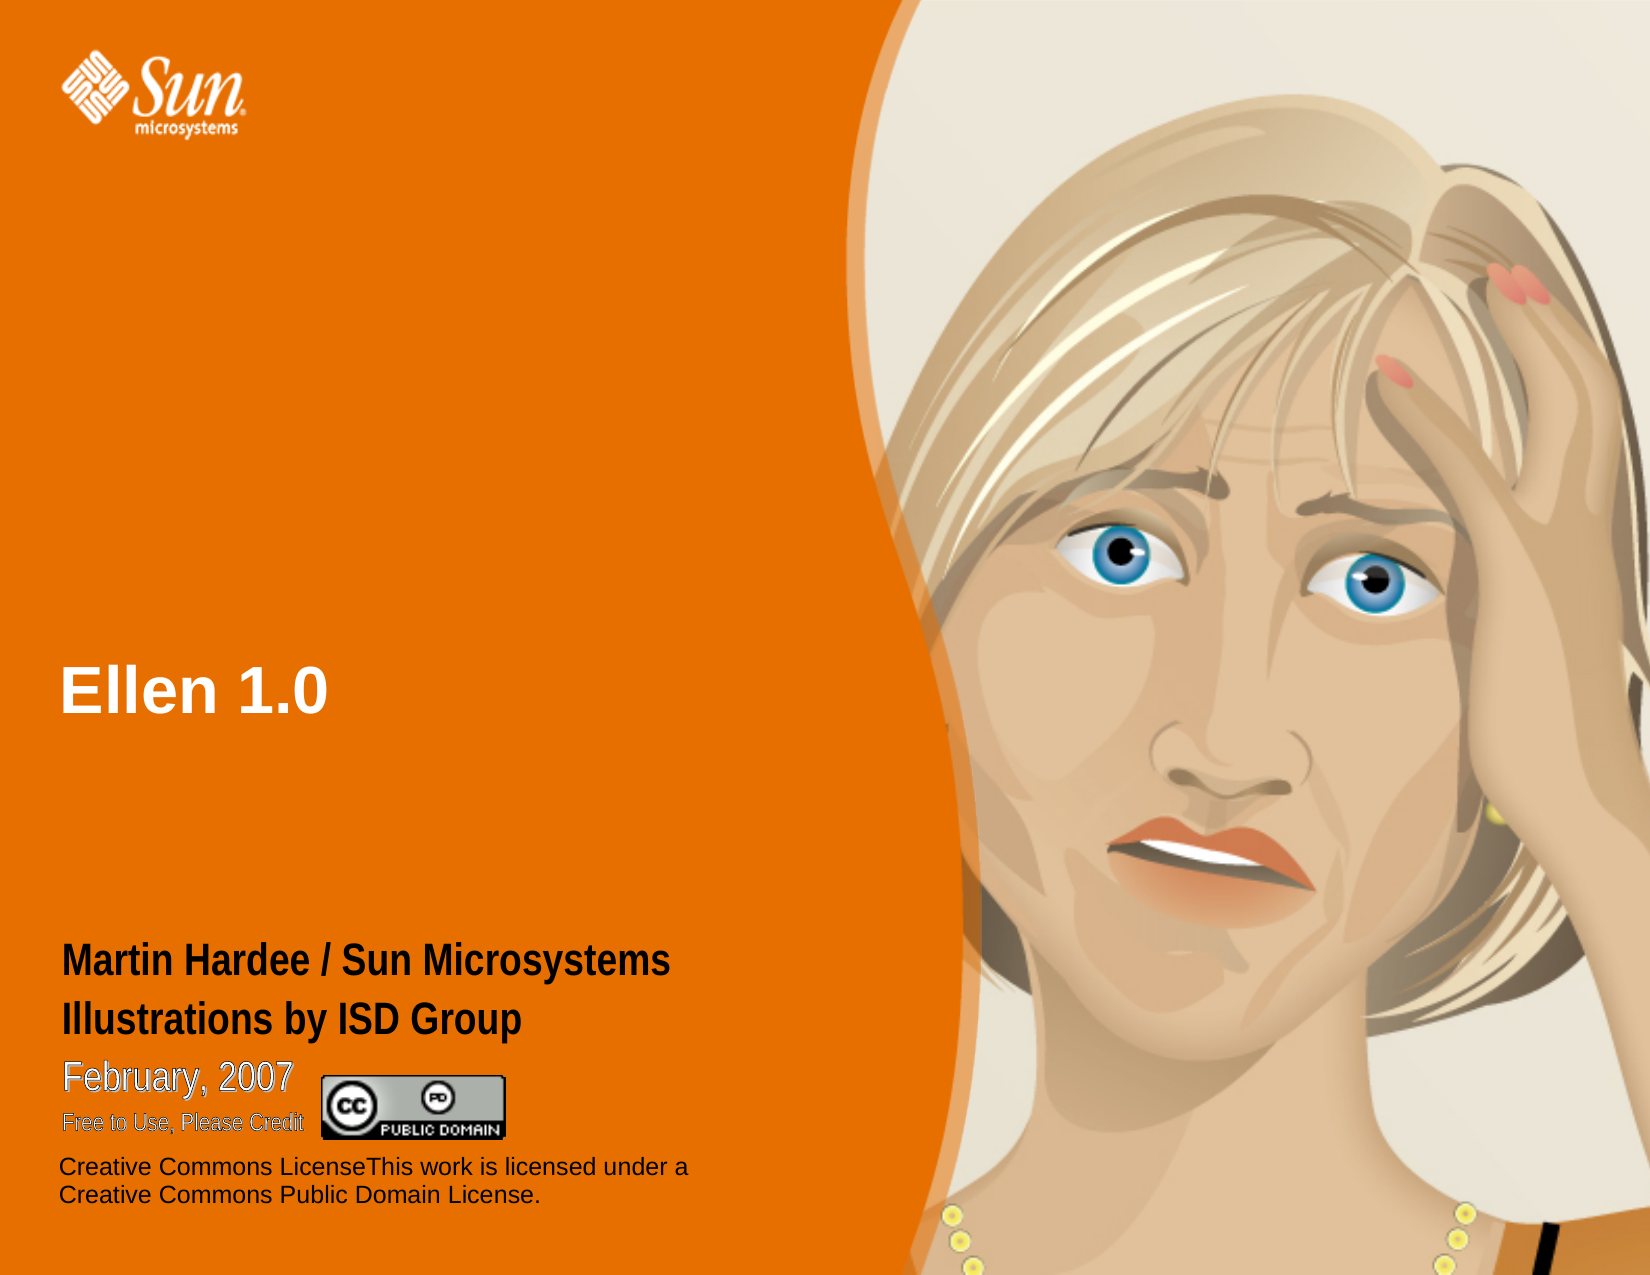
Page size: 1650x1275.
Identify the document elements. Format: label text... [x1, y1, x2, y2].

text_box Martin Hardee / Sun Microsystems Illustrations by ISD Group February, 2007 Free to Use, Please Credit [61, 935, 679, 1102]
picture [0, 0, 1650, 1275]
text_box Ellen 1.0 [59, 652, 825, 784]
text_box Creative Commons LicenseThis work is licensed under a Creative Commons Public Domain License. [44, 1102, 723, 1217]
